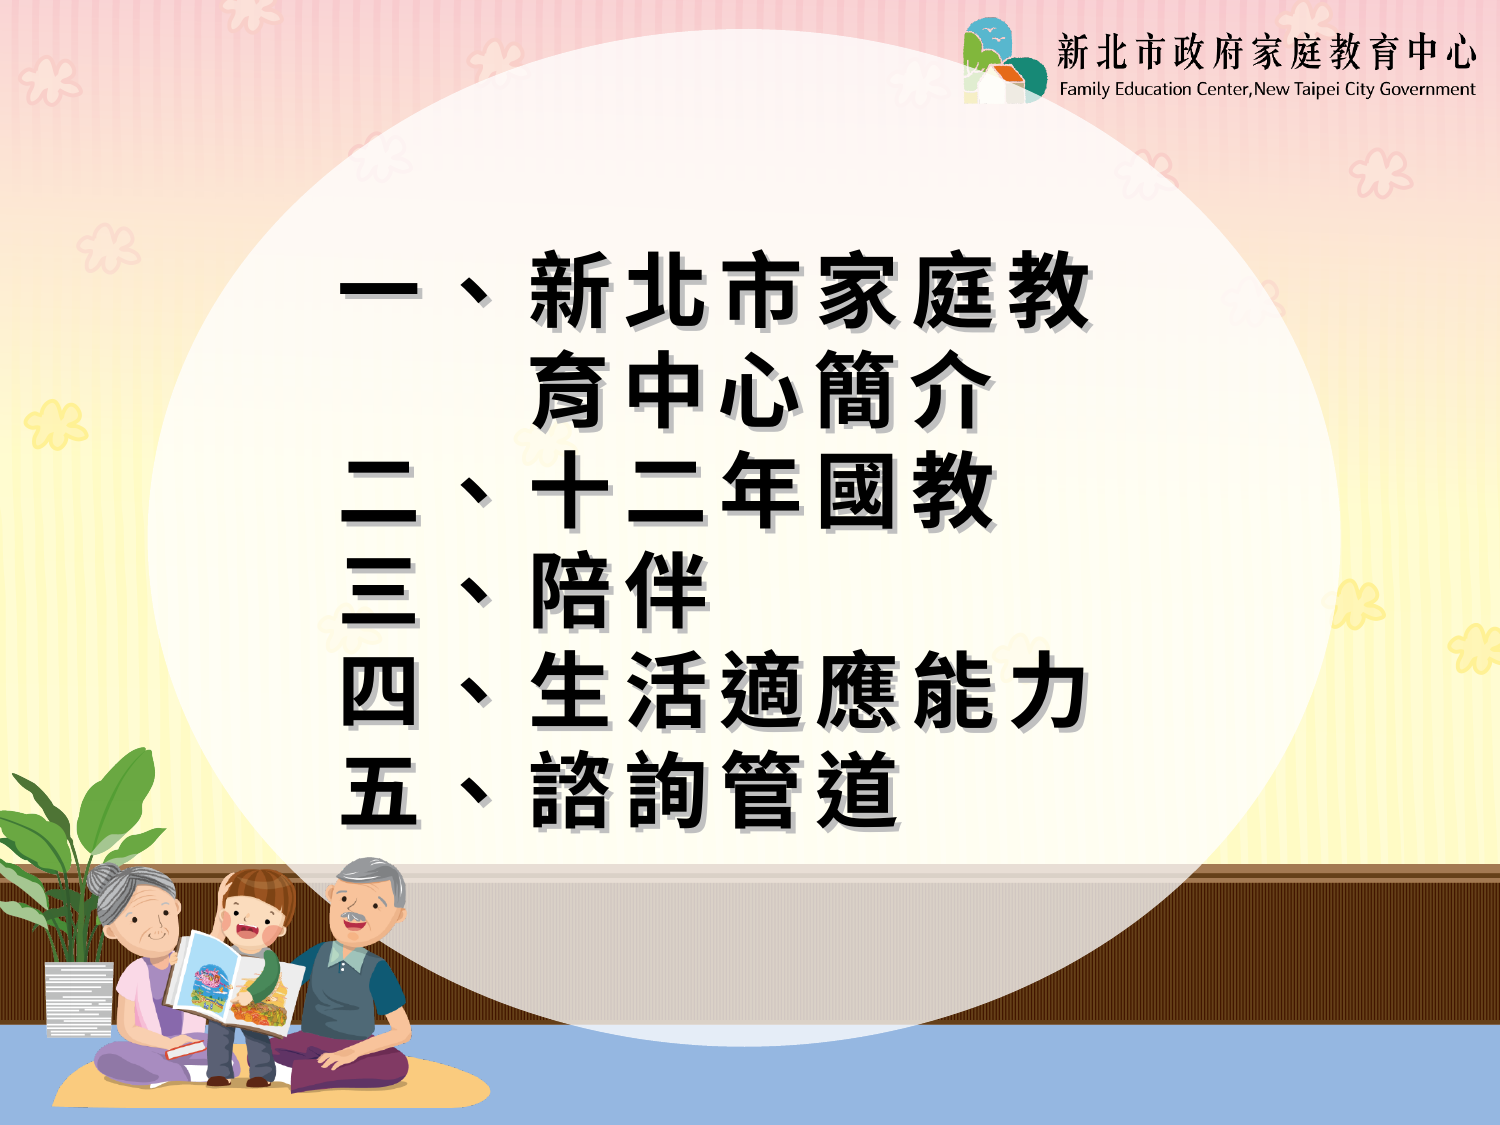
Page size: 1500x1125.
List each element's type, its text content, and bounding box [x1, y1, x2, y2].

text_box 一、新北市家庭教 育中心簡介 二、十二年國教 三、陪伴 四、生活適應能力 五、諮詢管道 [147, 28, 1341, 1047]
picture [0, 739, 498, 1108]
